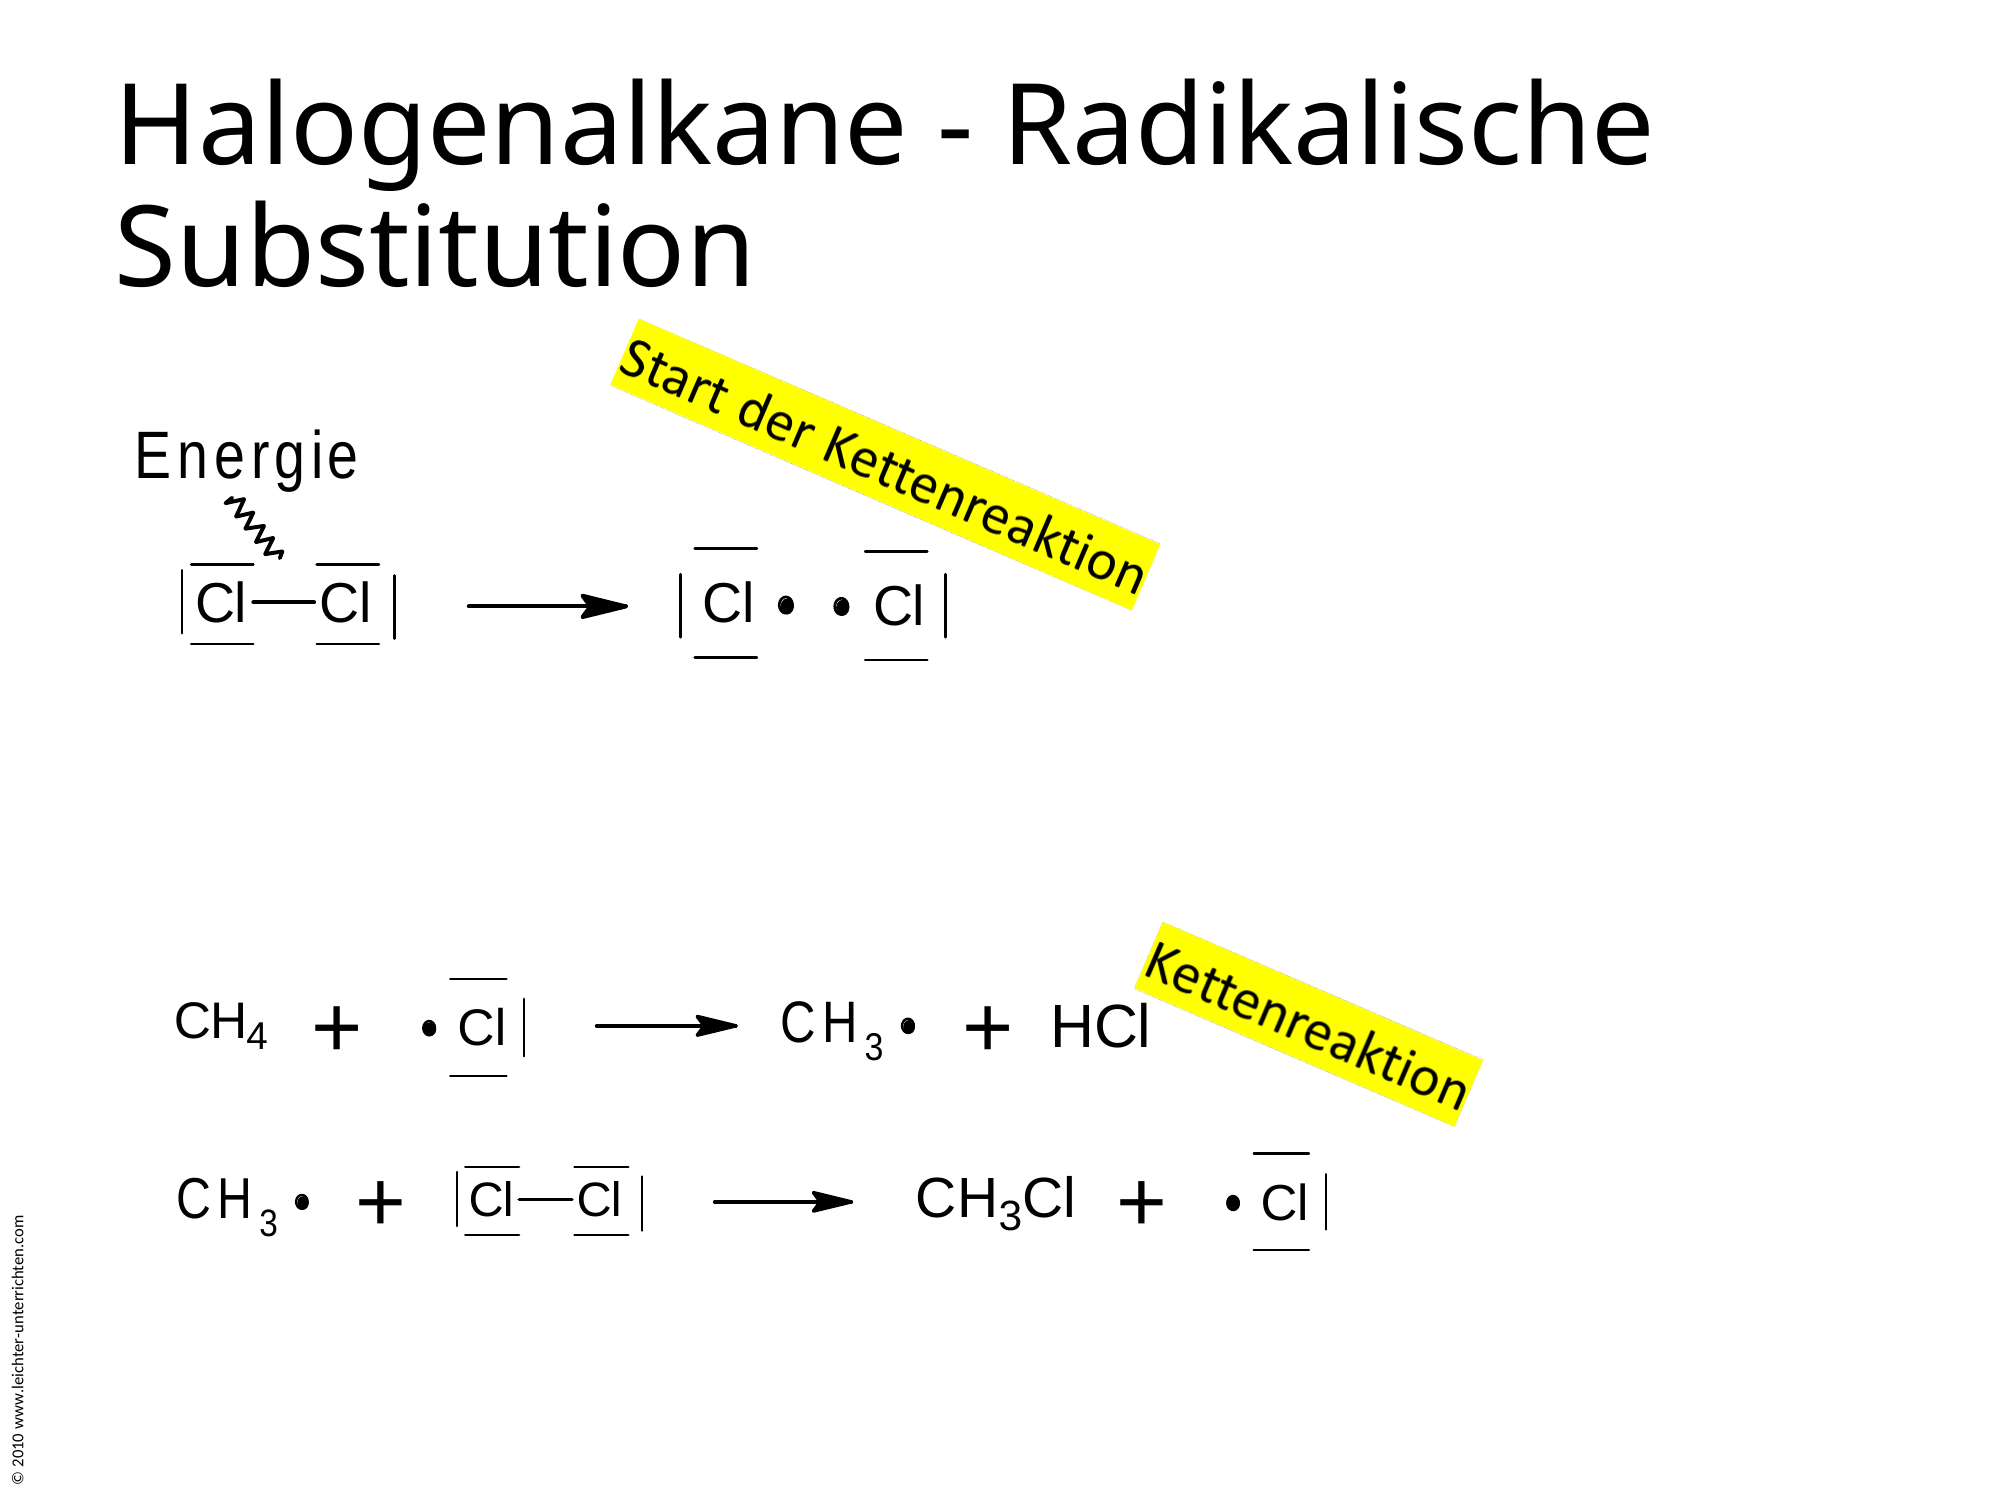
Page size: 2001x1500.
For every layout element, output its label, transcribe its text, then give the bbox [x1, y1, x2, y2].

picture [1088, 893, 1522, 1173]
picture [564, 290, 1199, 658]
chart [173, 957, 1088, 1097]
title Halogenalkane - Radikalische Substitution [99, 60, 2001, 311]
chart [111, 394, 952, 666]
chart [157, 1133, 1331, 1270]
